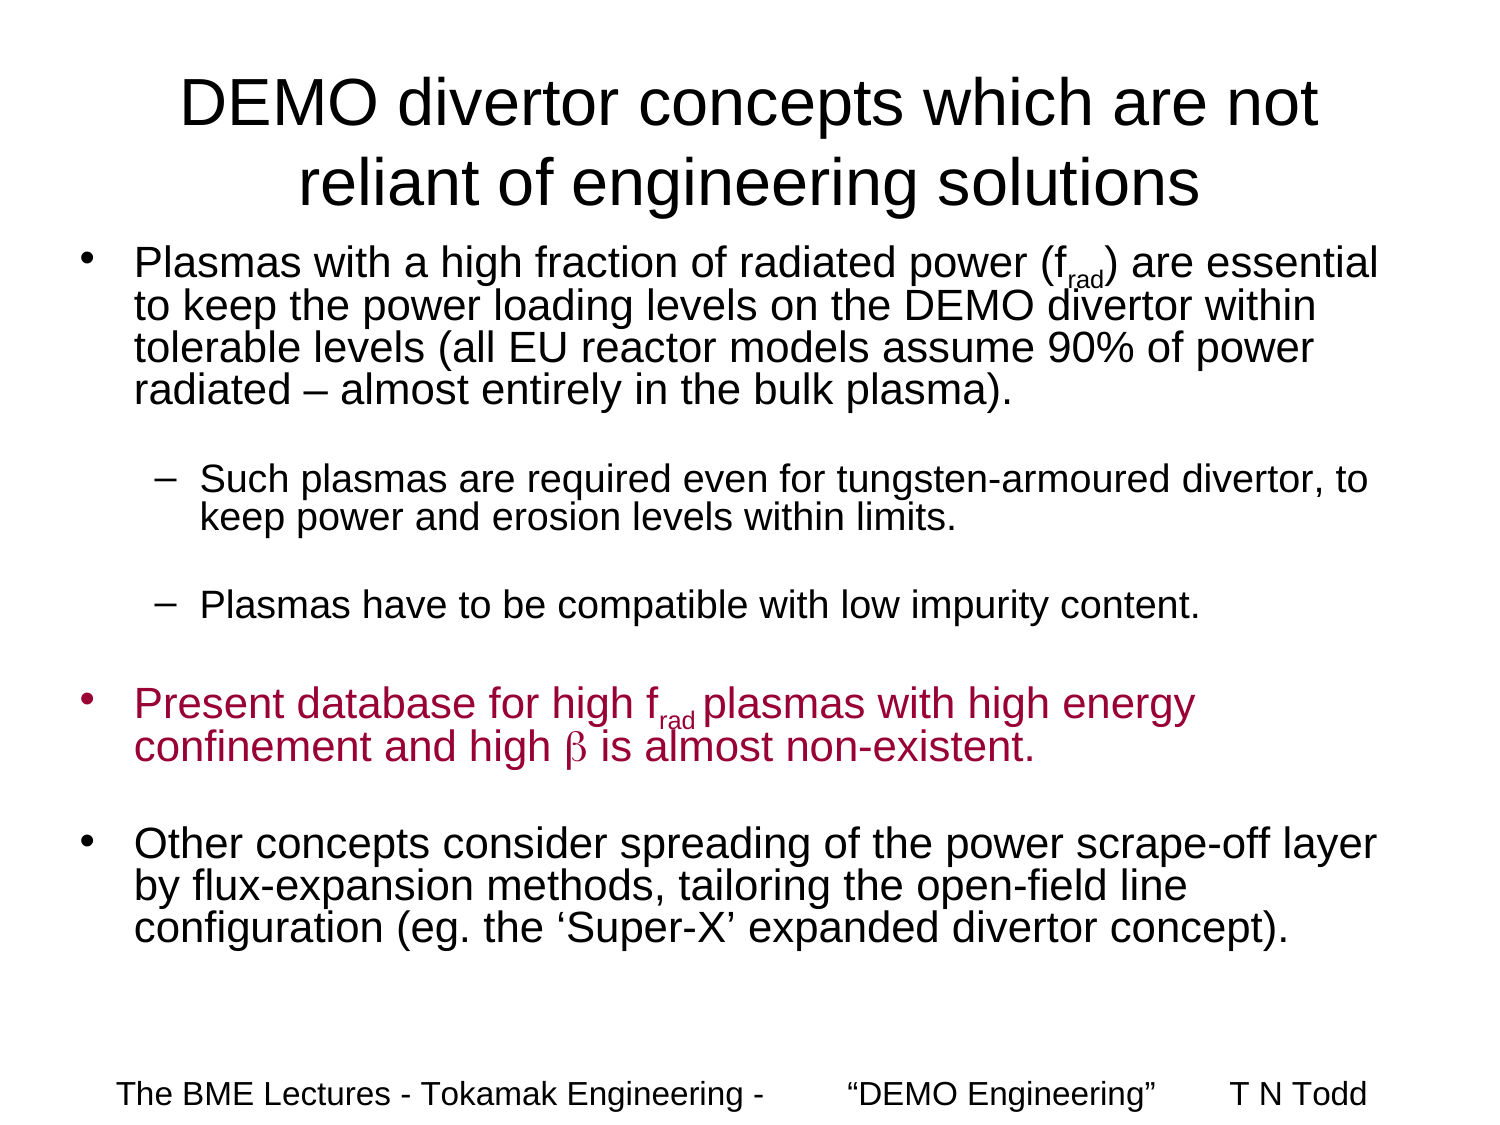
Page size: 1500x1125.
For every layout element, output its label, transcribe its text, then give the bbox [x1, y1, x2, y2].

text_box DEMO divertor concepts which are not reliant of engineering solutions [75, 45, 1426, 233]
text_box Plasmas with a high fraction of radiated power (frad) are essential to keep the power loading levels on the DEMO divertor within tolerable levels (all EU reactor models assume 90% of power radiated – almost entirely in the bulk plasma). Such plasmas are required even for tungsten-armoured divertor, to keep power and erosion levels within limits. Plasmas have to be compatible with low impurity content. Present database for high frad plasmas with high energy confinement and high  is almost non-existent. Other concepts consider spreading of the power scrape-off layer by flux-expansion methods, tailoring the open-field line configuration (eg. the ‘Super-X’ expanded divertor concept). [64, 231, 1415, 1029]
